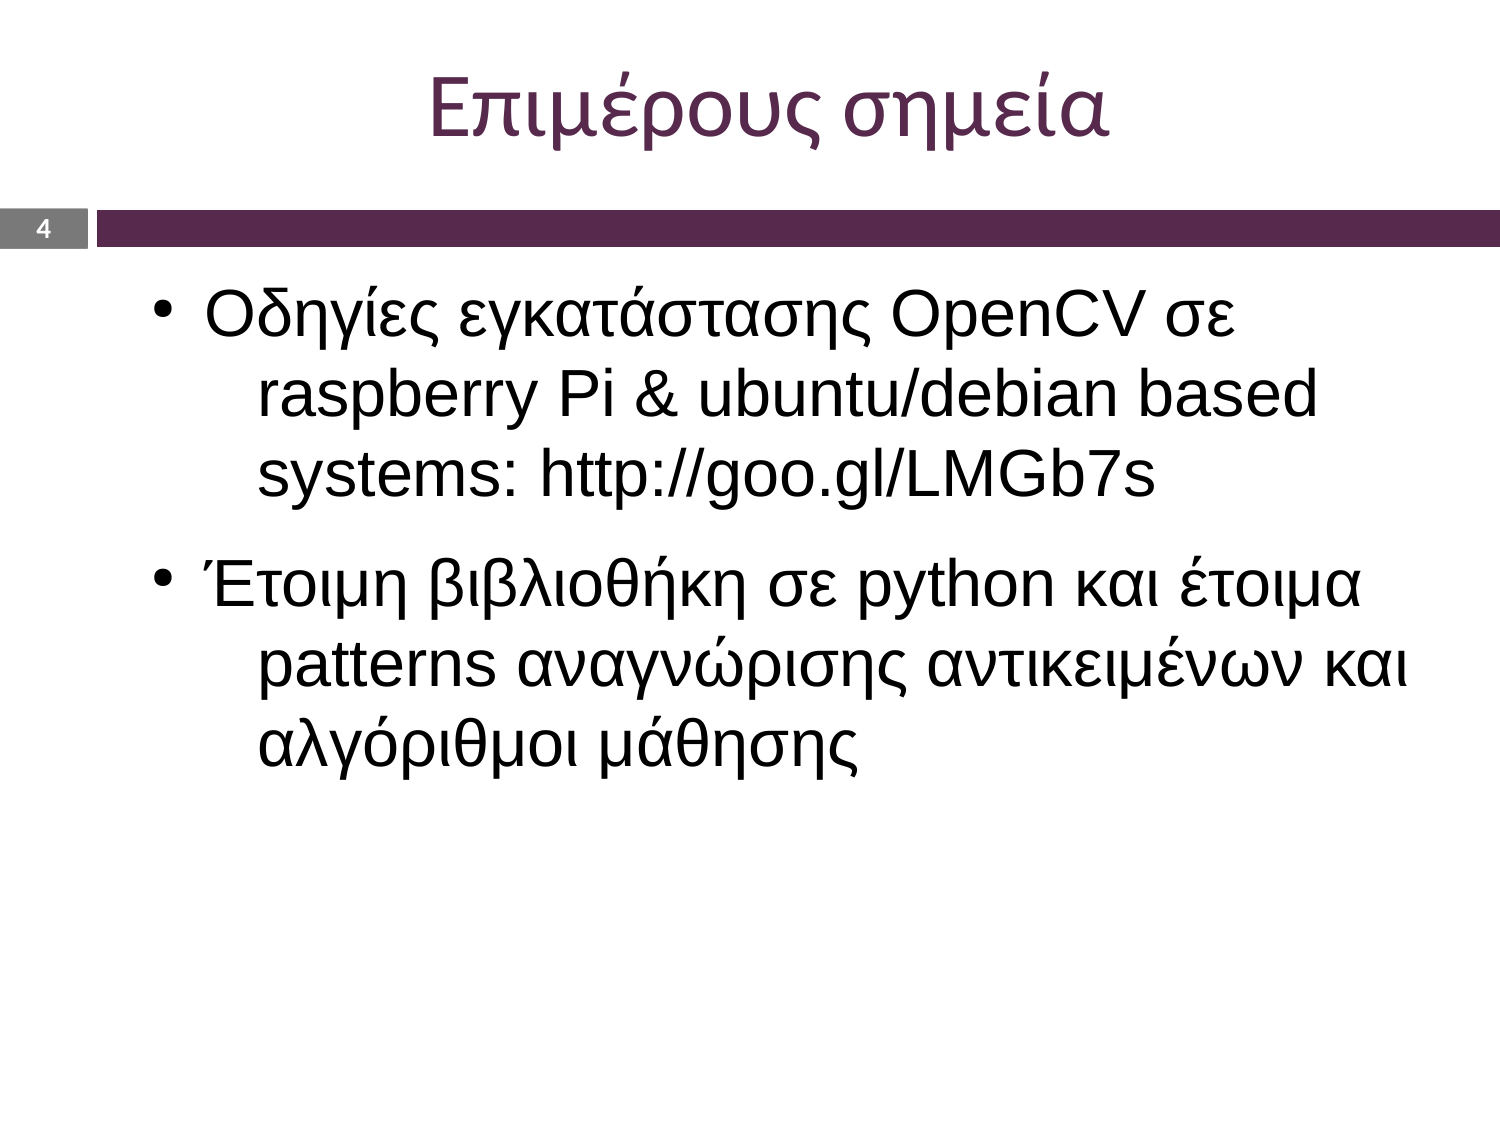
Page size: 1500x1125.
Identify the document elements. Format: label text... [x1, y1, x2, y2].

title Επιμέρους σημεία [100, 19, 1438, 182]
text_box [0, 208, 88, 249]
list Οδηγίες εγκατάστασης OpenCV σε raspberry Pi & ubuntu/debian based systems: http://goo.gl/LMGb7s Έτοιμη βιβλιοθήκη σε python και έτοιμα patterns αναγνώρισης αντικειμένων και αλγόριθμοι μάθησης [100, 262, 1438, 1000]
